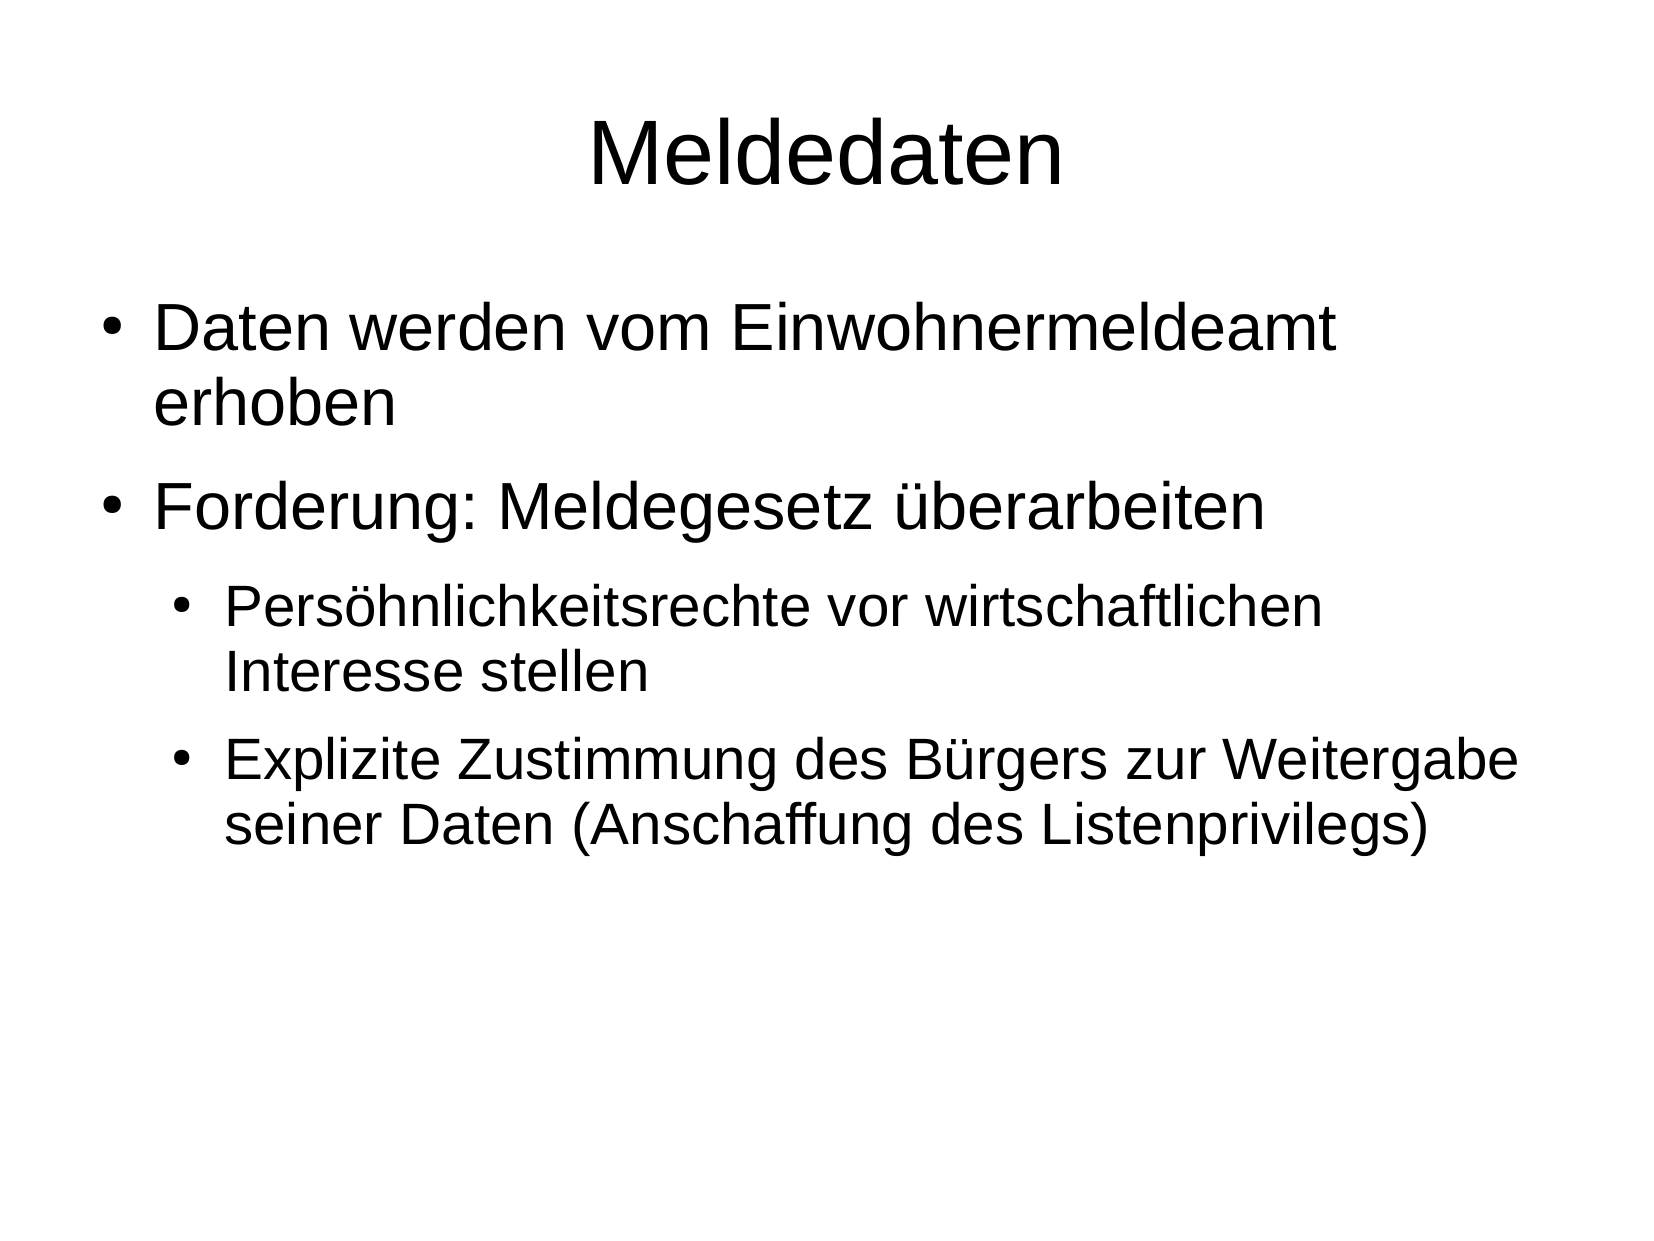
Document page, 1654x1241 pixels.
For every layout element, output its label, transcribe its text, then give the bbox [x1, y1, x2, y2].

title Meldedaten [82, 49, 1571, 257]
list Daten werden vom Einwohnermeldeamt erhoben Forderung: Meldegesetz überarbeiten Persöhnlichkeitsrechte vor wirtschaftlichen Interesse stellen Explizite Zustimmung des Bürgers zur Weitergabe seiner Daten (Anschaffung des Listenprivilegs) [82, 290, 1571, 1109]
